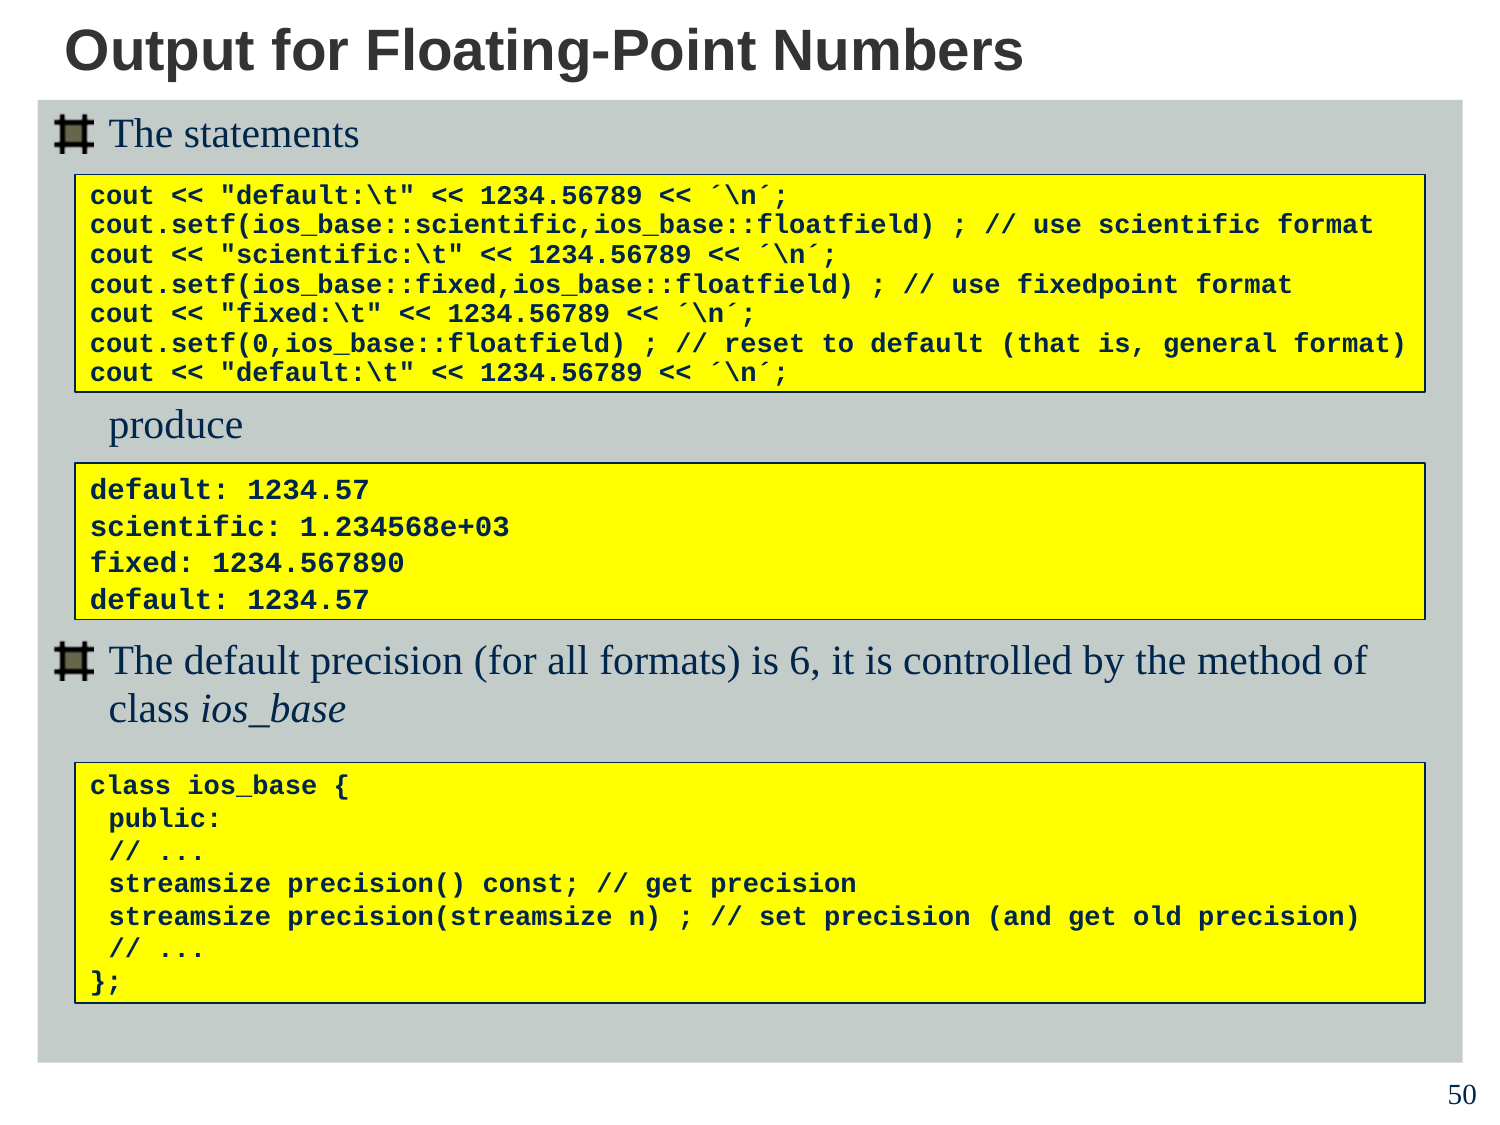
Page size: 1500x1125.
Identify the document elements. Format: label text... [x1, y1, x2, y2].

text_box class ios_base { public: // ... streamsize precision() const; // get precision streamsize precision(streamsize n) ; // set precision (and get old precision) // ... }; [75, 762, 1426, 1032]
text_box default: 1234.57 scientific: 1.234568e+03 fixed: 1234.567890 default: 1234.57 [75, 463, 1426, 623]
text_box cout << "default:\t" << 1234.56789 << ´\n´; cout.setf(ios_base::scientific,ios_base::floatfield) ; // use scientific format cout << "scientific:\t" << 1234.56789 << ´\n´; cout.setf(ios_base::fixed,ios_base::floatfield) ; // use fixedpoint format cout << "fixed:\t" << 1234.56789 << ´\n´; cout.setf(0,ios_base::floatfield) ; // reset to default (that is, general format) cout << "default:\t" << 1234.56789 << ´\n´; [75, 174, 1426, 444]
list The statements produce The default precision (for all formats) is 6, it is controlled by the method of class ios_base [37, 99, 1463, 1063]
title Output for Floating-Point Numbers [50, 0, 1450, 91]
